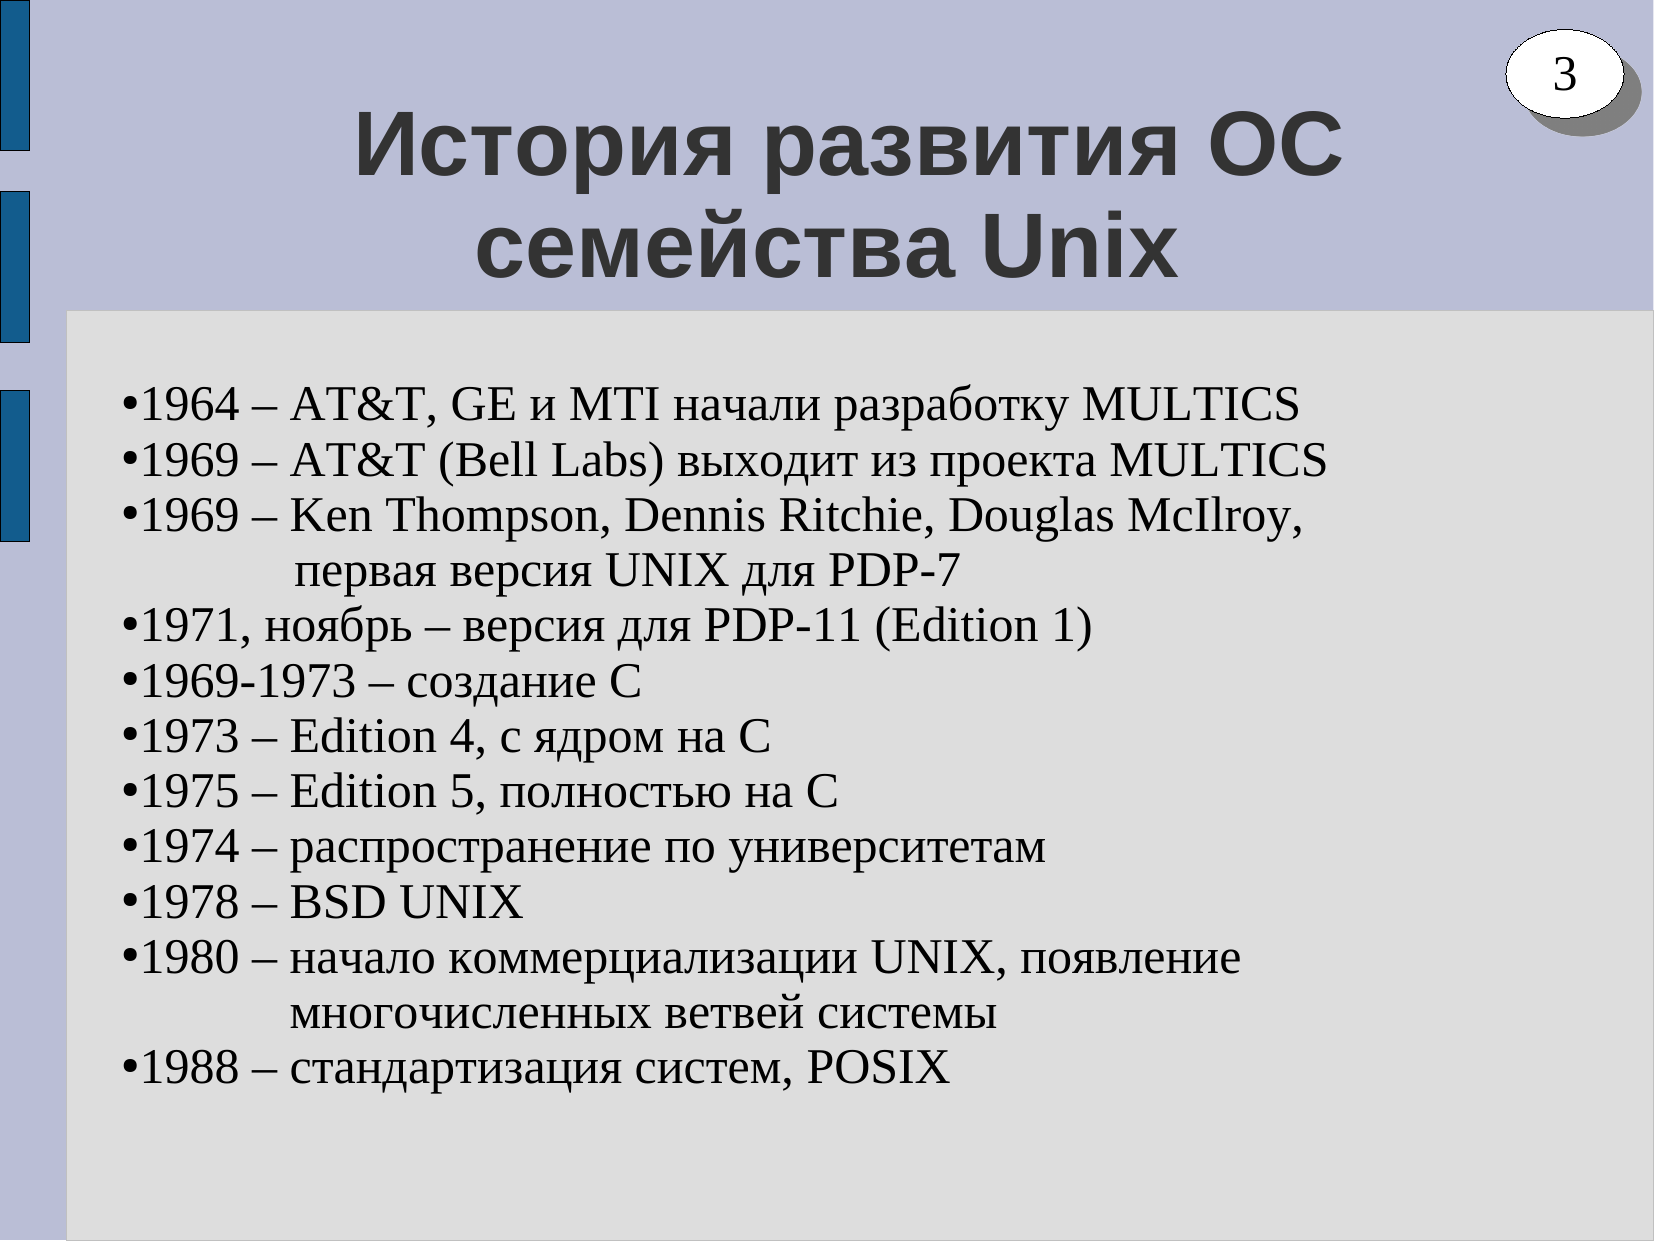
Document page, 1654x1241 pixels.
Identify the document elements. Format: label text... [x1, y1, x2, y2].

subtitle 1964 – AT&T, GE и MTI начали разработку MULTICS 1969 – AT&T (Bell Labs) выходит из проекта MULTICS 1969 – Ken Thompson, Dennis Ritchie, Douglas McIlroy, первая версия UNIX для PDP-7 1971, ноябрь – версия для PDP-11 (Edition 1) 1969-1973 – создание C 1973 – Edition 4, с ядром на C 1975 – Edition 5, полностью на C 1974 – распространение по университетам 1978 – BSD UNIX 1980 – начало коммерциализации UNIX, появление многочисленных ветвей системы 1988 – стандартизация систем, POSIX [121, 344, 1534, 1127]
text_box 3 [1505, 29, 1625, 119]
title История развития ОС семейства Unix [121, 91, 1534, 299]
